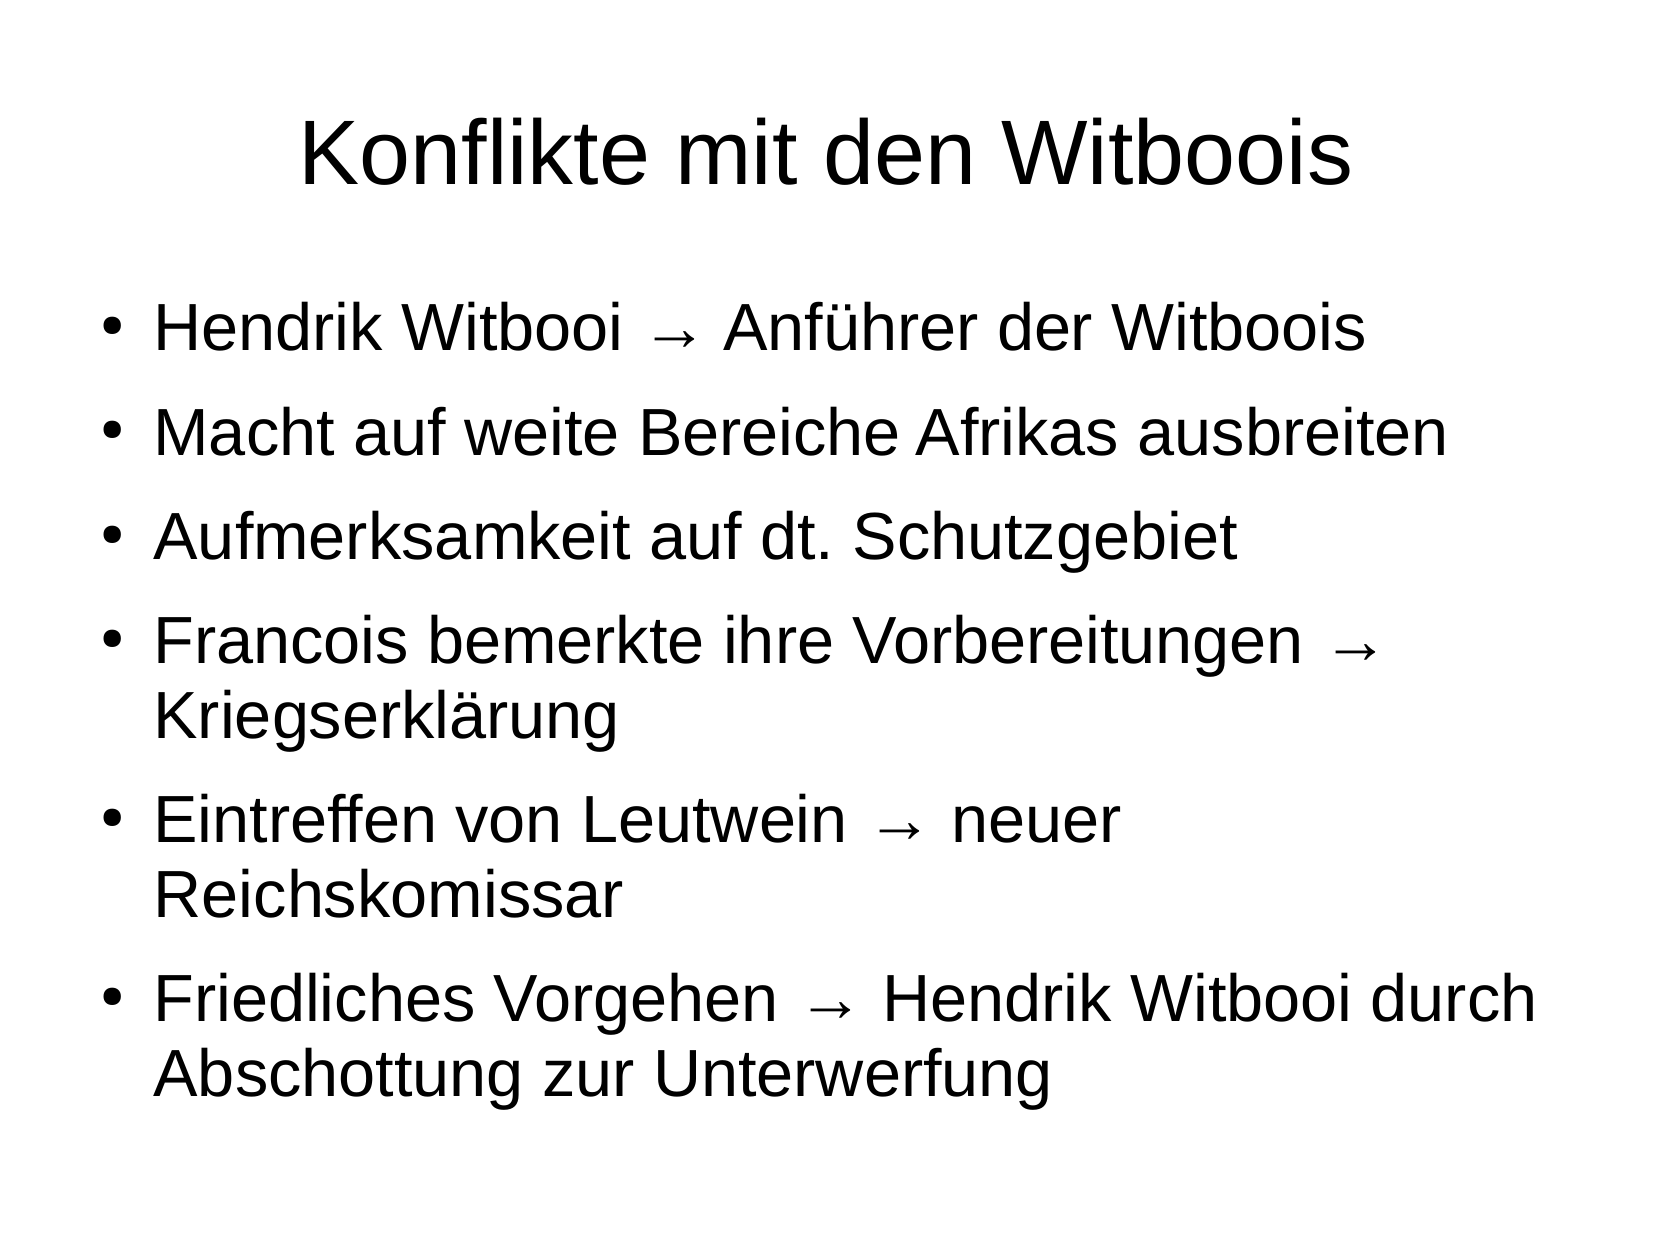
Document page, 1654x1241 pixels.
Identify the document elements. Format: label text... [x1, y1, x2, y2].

title Konflikte mit den Witboois [82, 49, 1571, 257]
list Hendrik Witbooi → Anführer der Witboois Macht auf weite Bereiche Afrikas ausbreiten Aufmerksamkeit auf dt. Schutzgebiet Francois bemerkte ihre Vorbereitungen → Kriegserklärung Eintreffen von Leutwein → neuer Reichskomissar Friedliches Vorgehen → Hendrik Witbooi durch Abschottung zur Unterwerfung [82, 290, 1571, 1111]
